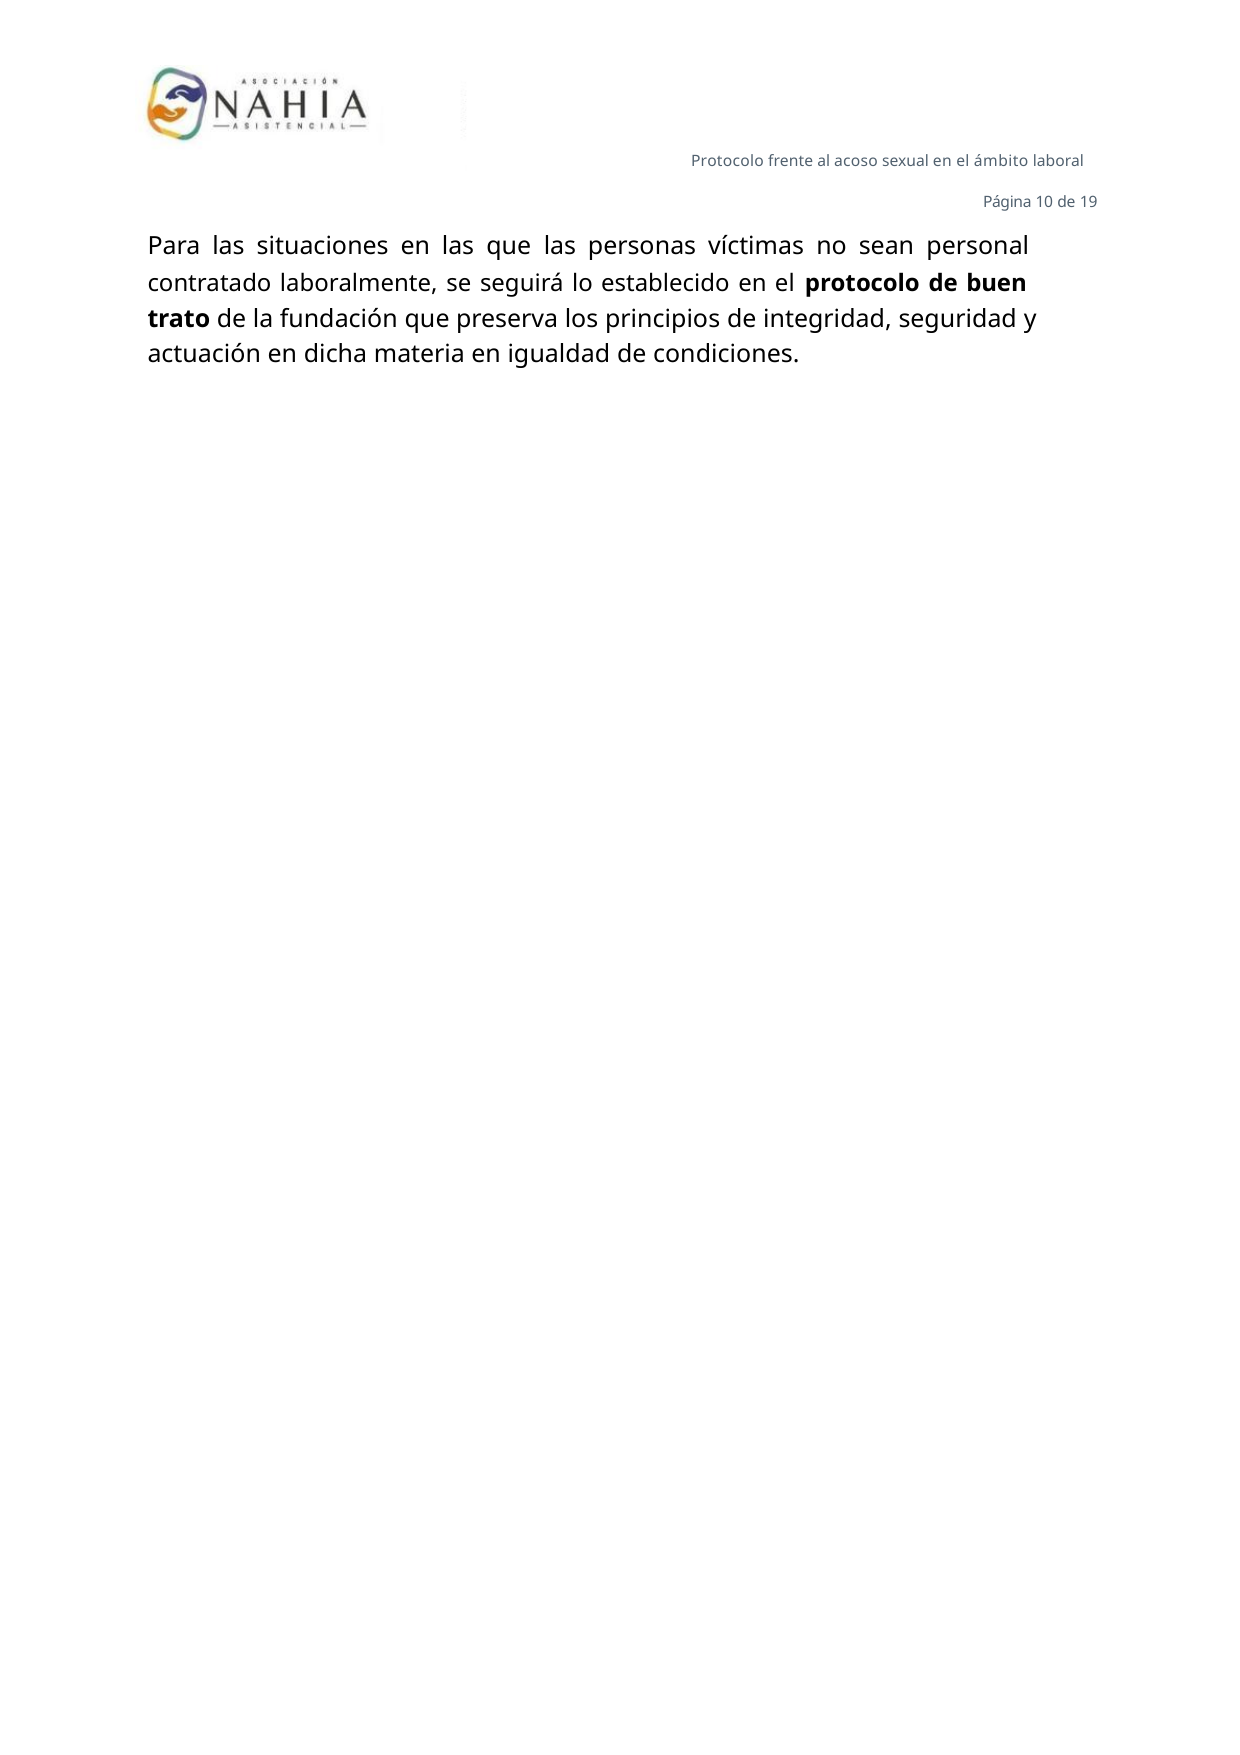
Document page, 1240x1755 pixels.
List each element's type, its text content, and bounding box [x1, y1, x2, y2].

text_box [135, 65, 467, 171]
text_box Protocolo frente al acoso sexual en el ámbito laboral Página 10 de 19 [691, 150, 1119, 212]
text_box Para las situaciones en las que las personas víctimas no sean personal contratado laboralmente, se seguirá lo establecido en el protocolo de buen trato de la fundación que preserva los principios de integridad, seguridad y actuación en dicha materia en igualdad de condiciones. [147, 229, 1118, 368]
